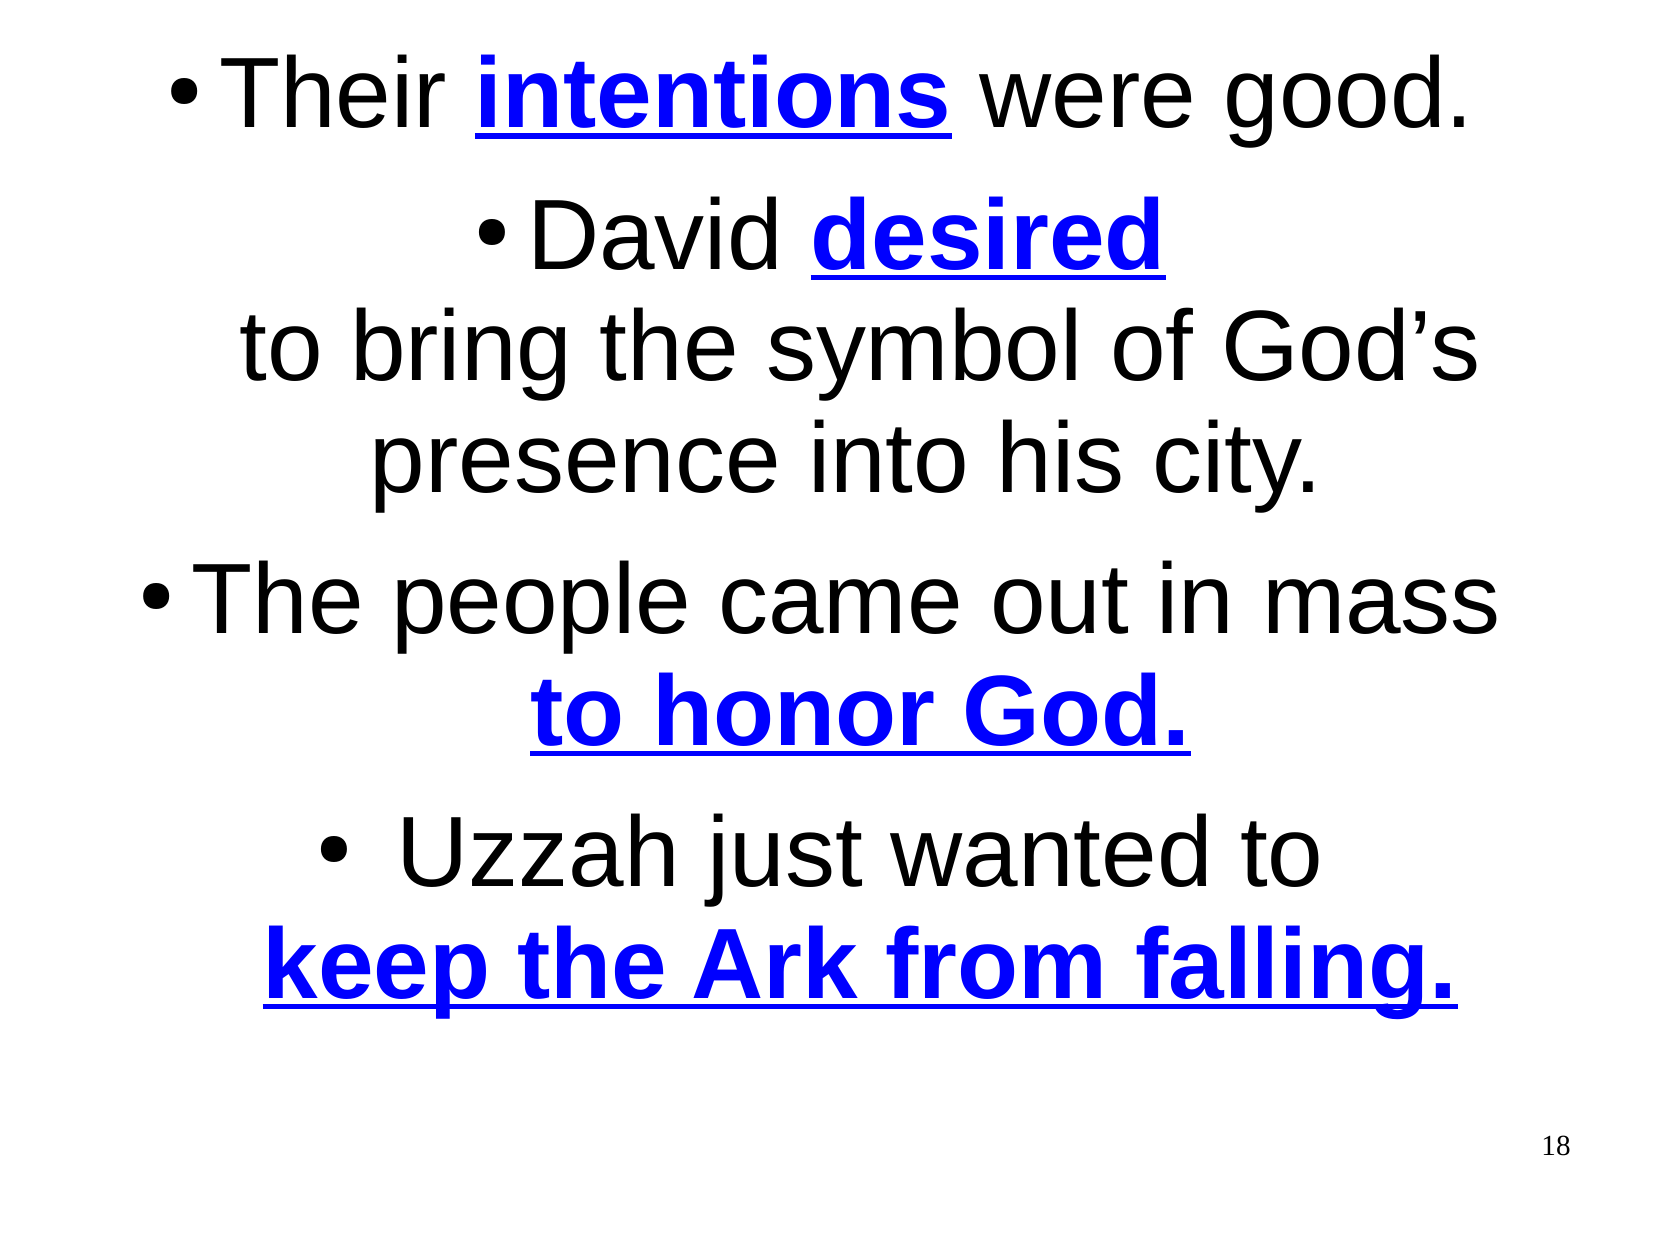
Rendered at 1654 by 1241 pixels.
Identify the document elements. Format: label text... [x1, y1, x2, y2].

list Their intentions were good. David desired to bring the symbol of God’s presence into his city. The people came out in mass to honor God. Uzzah just wanted to keep the Ark from falling. [37, 37, 1613, 1201]
